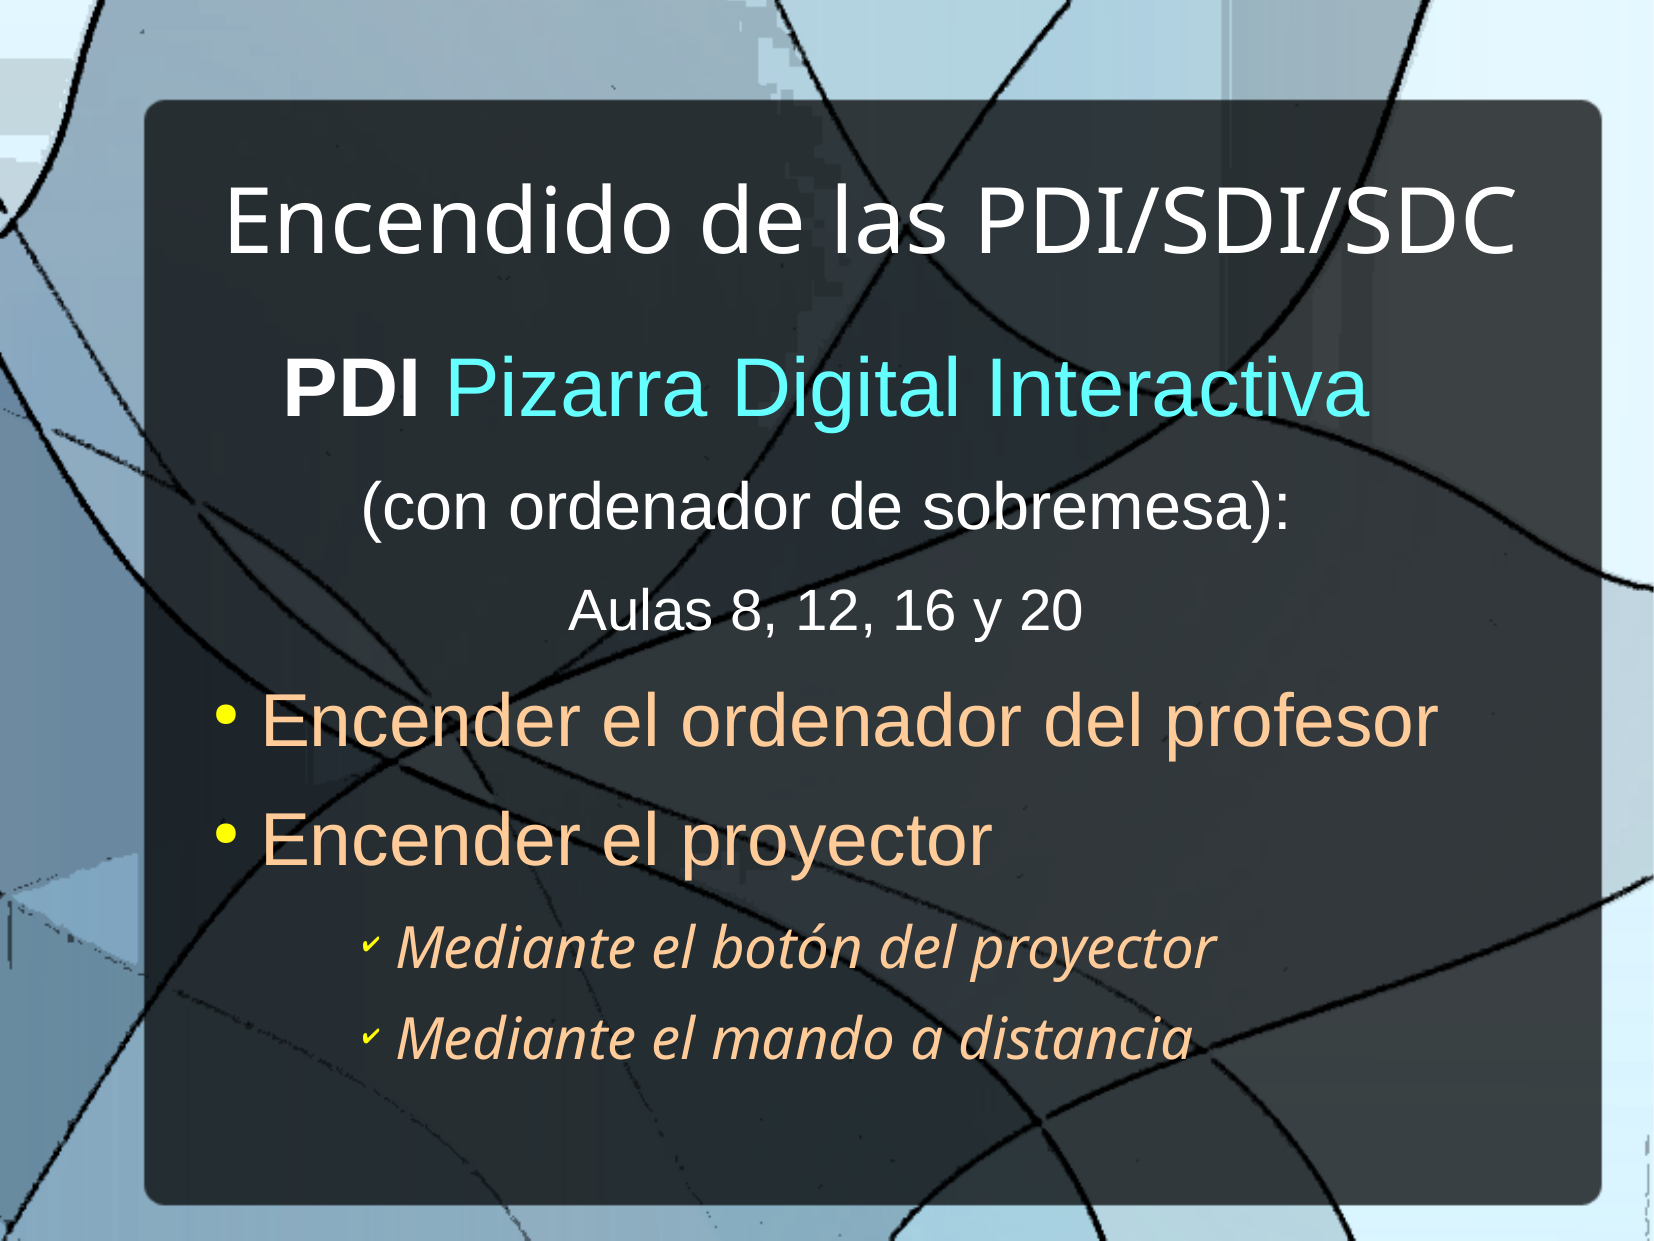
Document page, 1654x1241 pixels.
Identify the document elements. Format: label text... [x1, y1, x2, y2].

list PDI Pizarra Digital Interactiva (con ordenador de sobremesa): Aulas 8, 12, 16 y 20 Encender el ordenador del profesor Encender el proyector Mediante el botón del proyector Mediante el mando a distancia [212, 333, 1577, 1111]
picture [0, 0, 1654, 1241]
title Encendido de las PDI/SDI/SDC [159, 108, 1583, 325]
